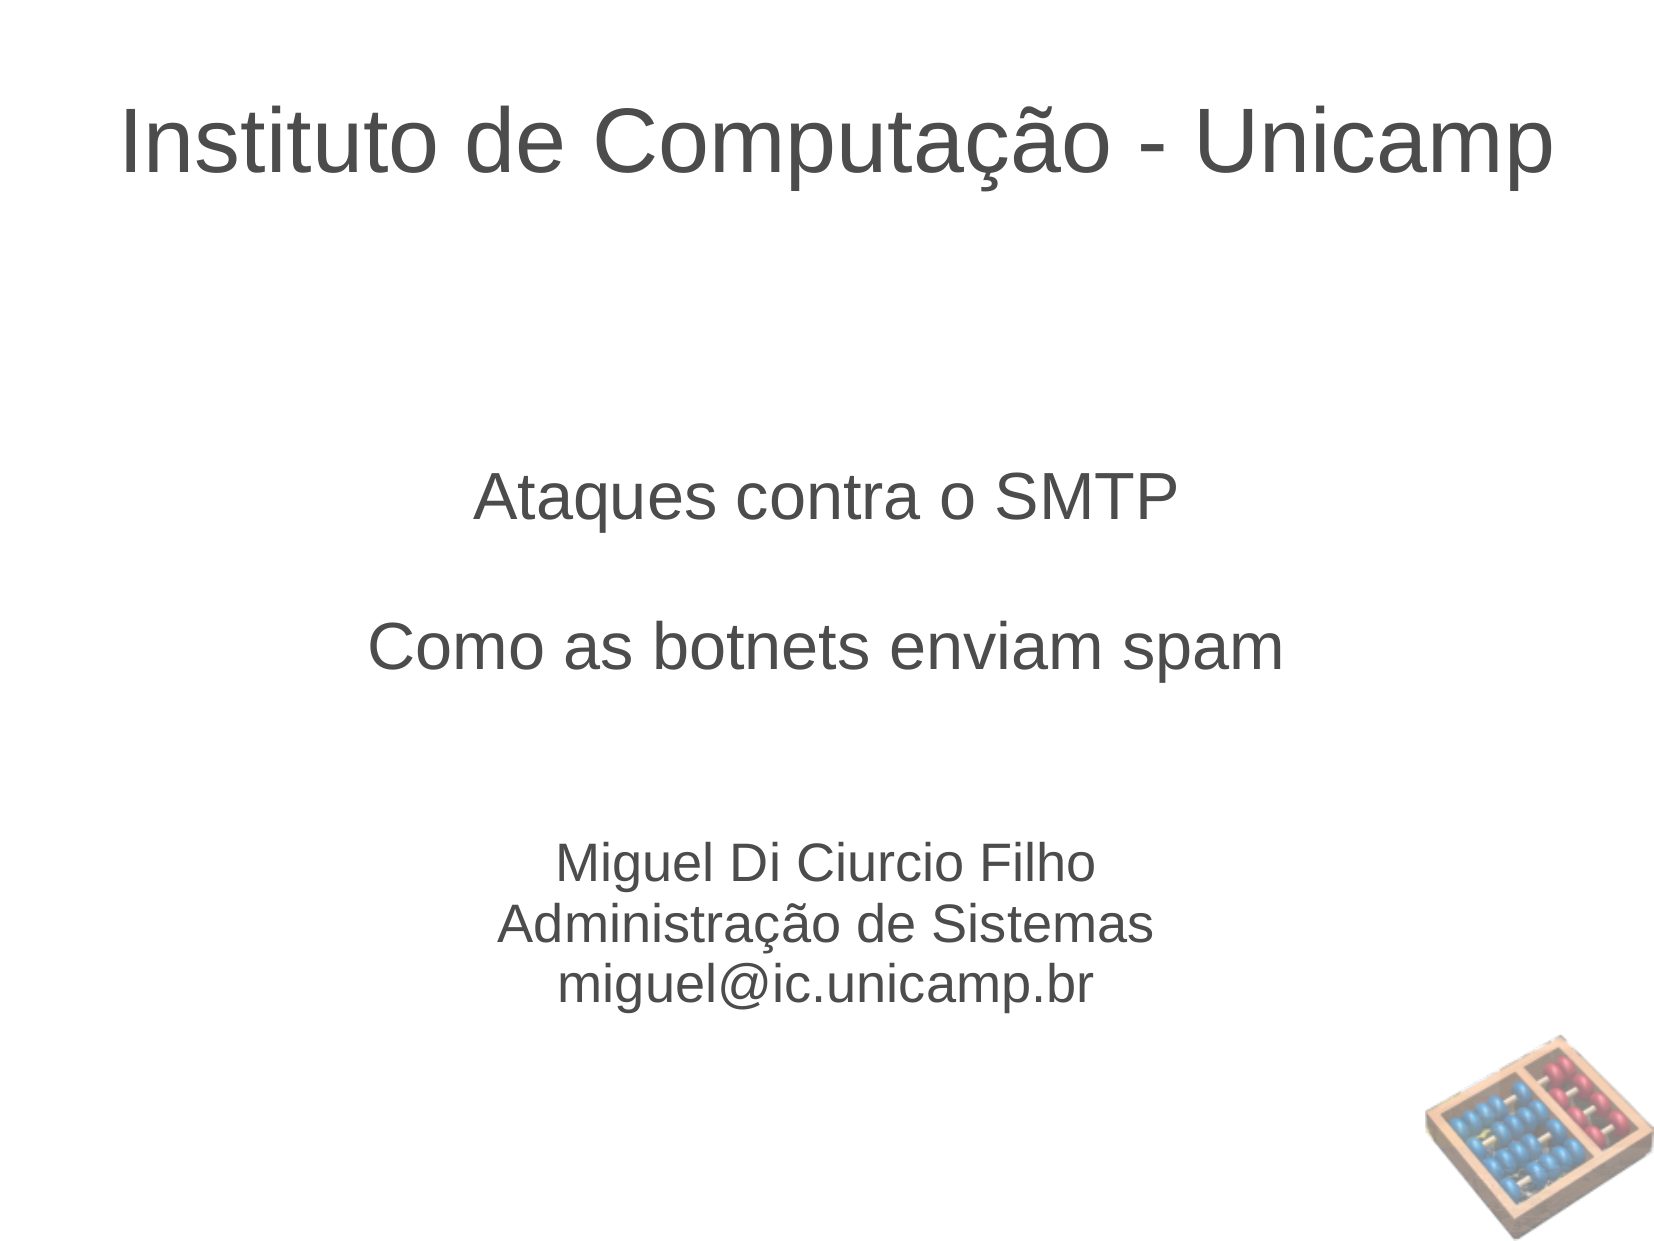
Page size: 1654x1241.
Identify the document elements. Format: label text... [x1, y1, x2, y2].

subtitle Ataques contra o SMTP Como as botnets enviam spam Miguel Di Ciurcio Filho Administração de Sistemas miguel@ic.unicamp.br [82, 297, 1571, 1102]
title Instituto de Computação - Unicamp [75, 44, 1601, 238]
